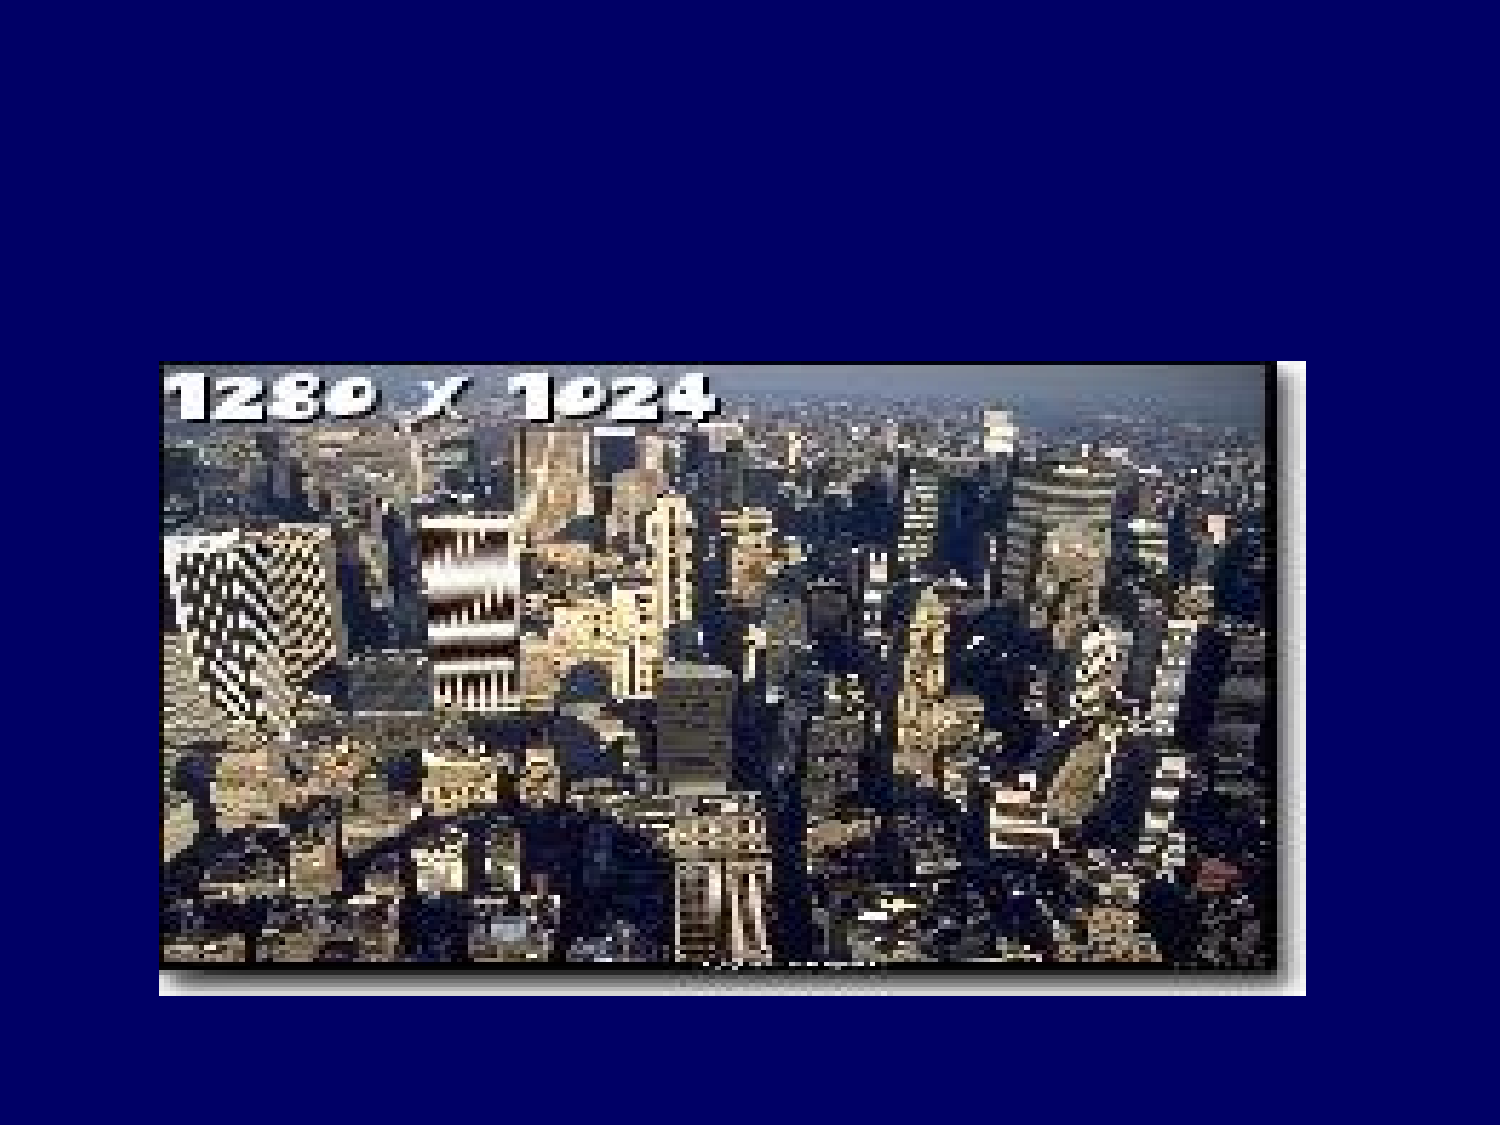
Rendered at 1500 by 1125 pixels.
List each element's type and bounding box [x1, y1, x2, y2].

picture [159, 361, 1306, 997]
